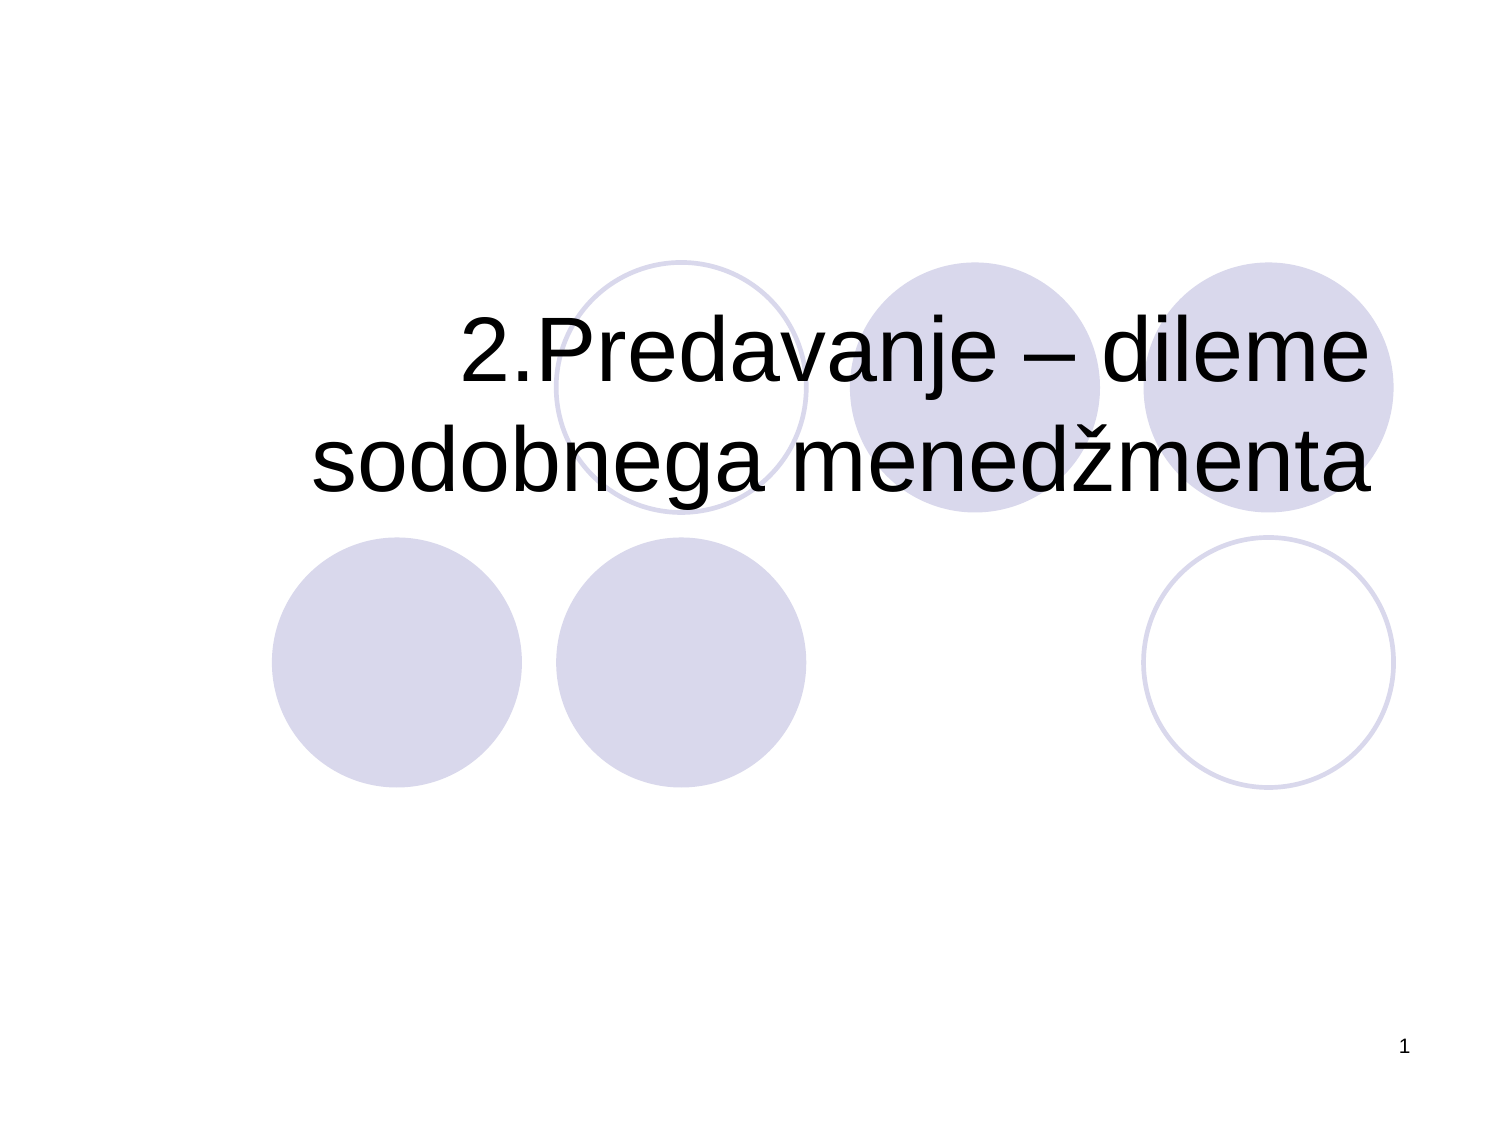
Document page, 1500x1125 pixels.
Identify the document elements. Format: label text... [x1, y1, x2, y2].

text_box [337, 575, 1388, 863]
title 2.Predavanje – dileme sodobnega menedžmenta [112, 199, 1388, 518]
text_box <number> [1074, 1025, 1426, 1101]
